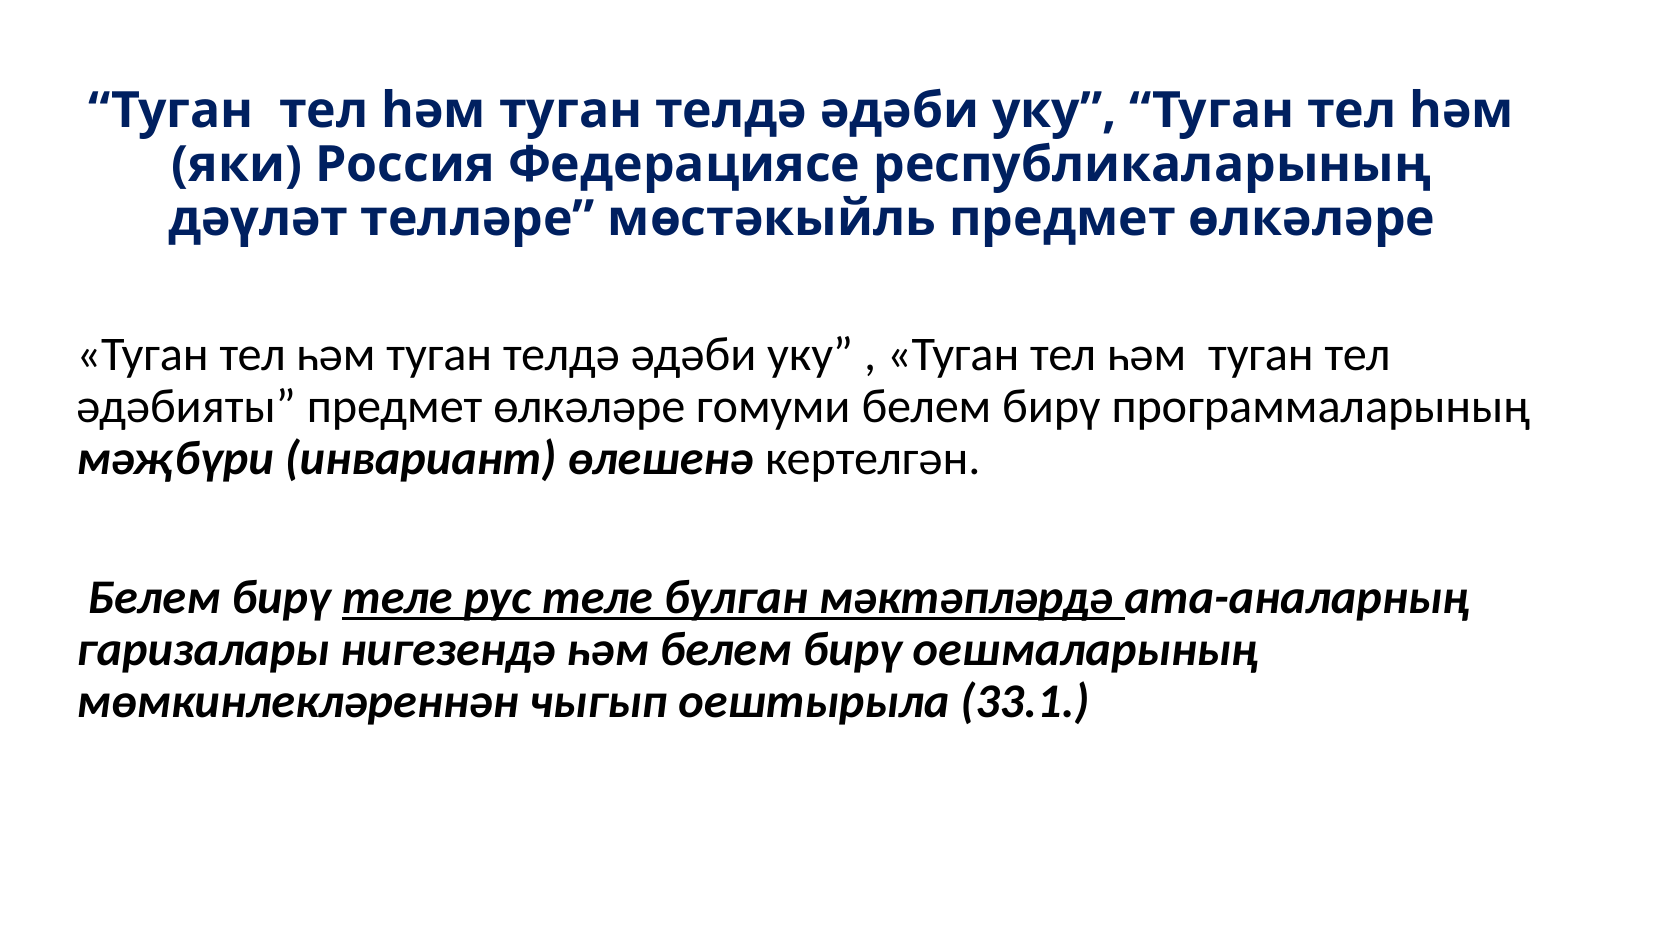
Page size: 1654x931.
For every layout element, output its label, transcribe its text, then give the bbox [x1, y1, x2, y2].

text_box «Туган тел һәм туган телдә әдәби уку” , «Туган тел һәм туган тел әдәбияты” предмет өлкәләре гомуми белем бирү программаларының мәҗбүри (инвариант) өлешенә кертелгән. Белем бирү теле рус теле булган мәктәпләрдә ата-аналарның гаризалары нигезендә һәм белем бирү оешмаларының мөмкинлекләреннән чыгып оештырыла (33.1.) [64, 248, 1610, 931]
text_box “Туган тел һәм туган телдә әдәби уку”, “Туган тел һәм (яки) Россия Федерациясе республикаларының дәүләт телләре” мөстәкыйль предмет өлкәләре [64, 78, 1540, 248]
